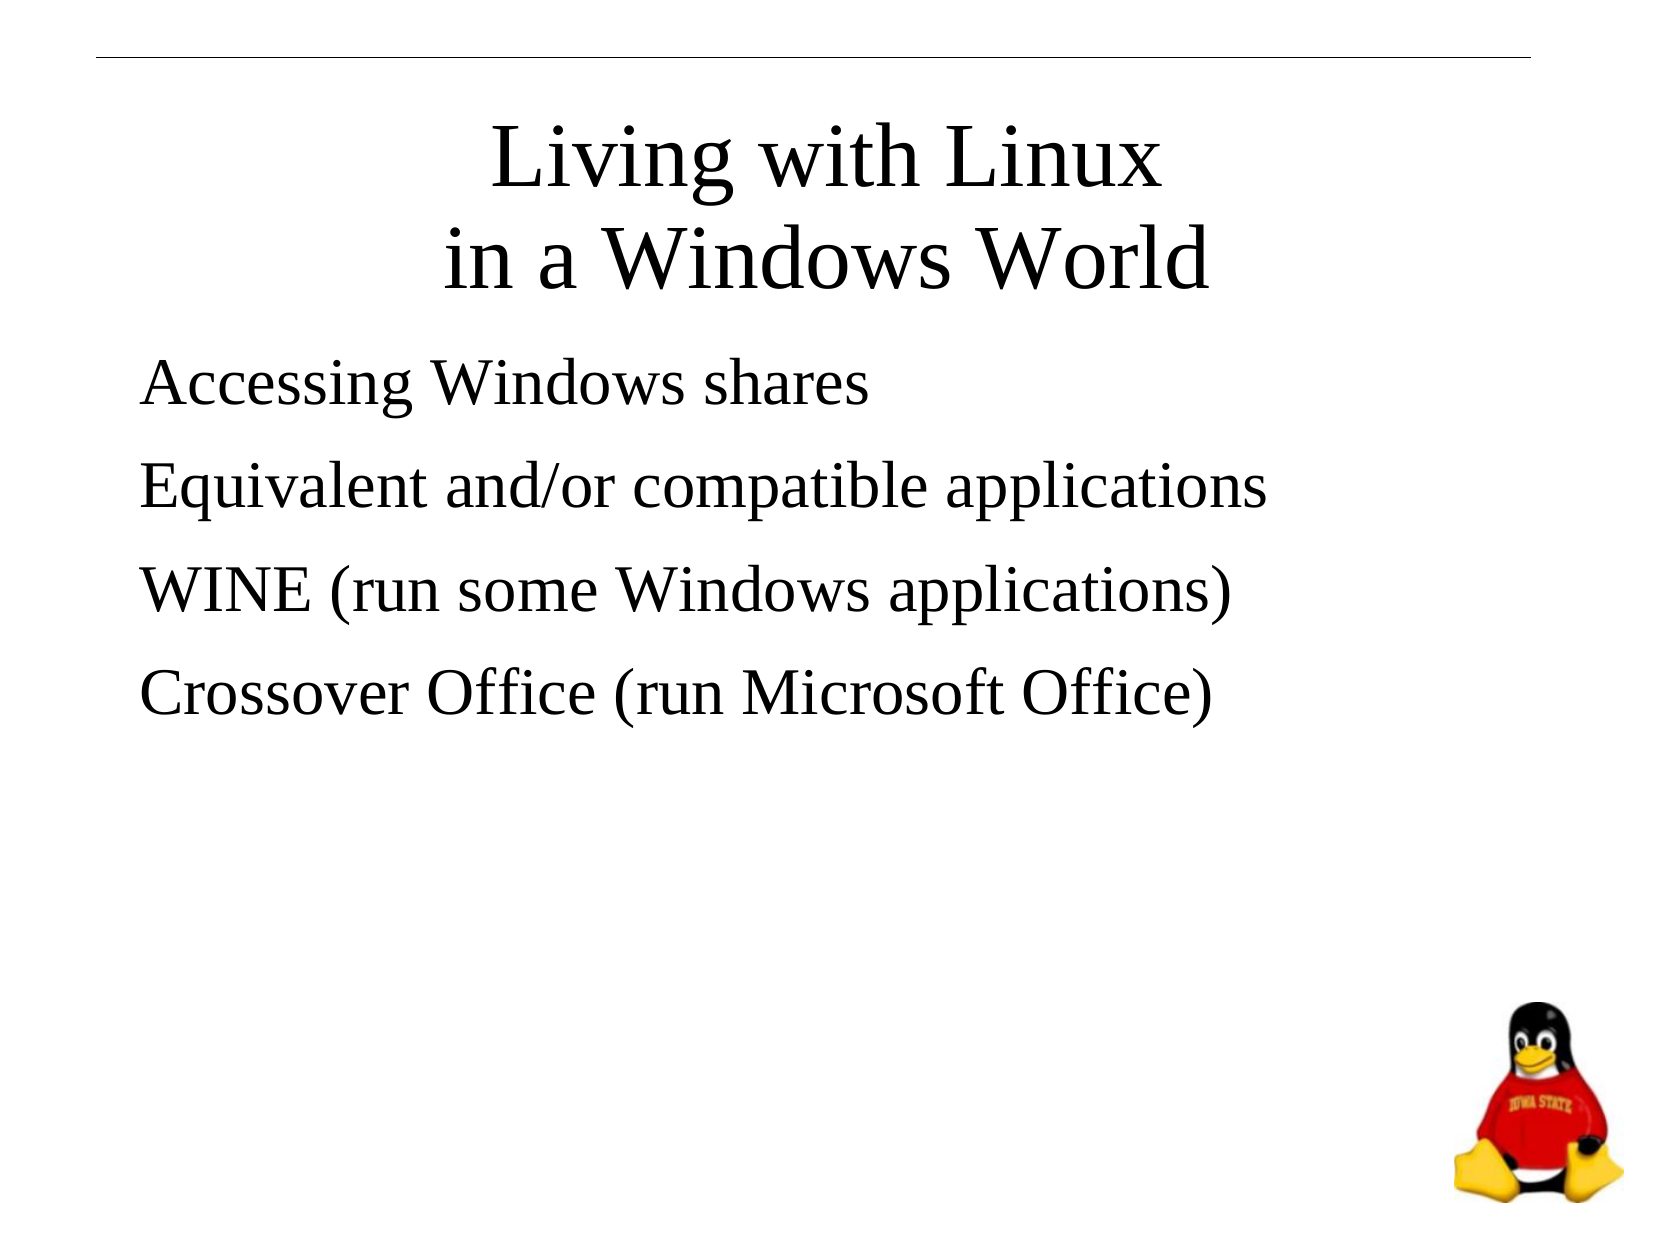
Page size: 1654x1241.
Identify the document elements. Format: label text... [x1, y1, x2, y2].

list Accessing Windows shares Equivalent and/or compatible applications WINE (run some Windows applications) Crossover Office (run Microsoft Office) [121, 344, 1534, 1127]
picture [1454, 1002, 1624, 1203]
title Living with Linux in a Windows World [121, 79, 1534, 334]
